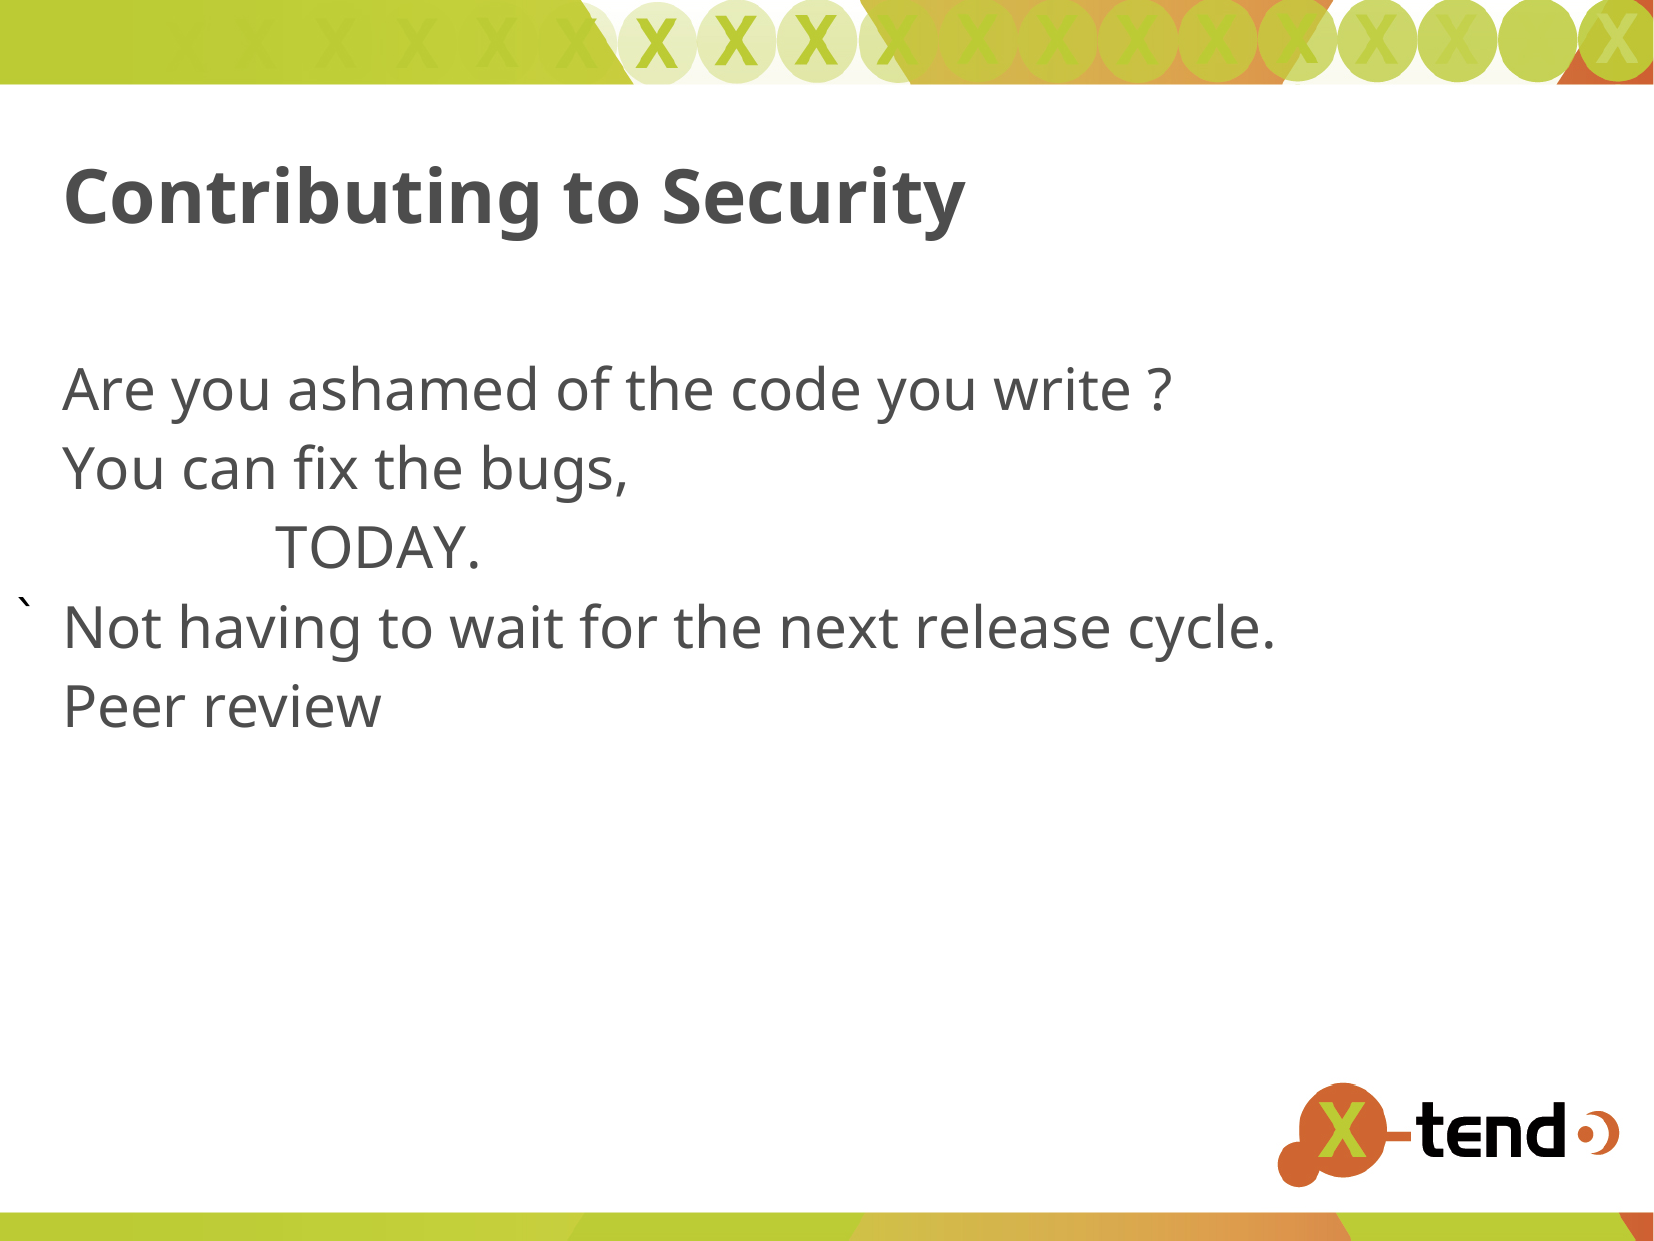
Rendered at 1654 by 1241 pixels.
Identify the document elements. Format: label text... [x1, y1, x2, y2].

text_box Contributing to Security Are you ashamed of the code you write ? You can fix the bugs, TODAY. Not having to wait for the next release cycle. Peer review [47, 135, 1419, 957]
picture [0, 0, 1654, 1241]
